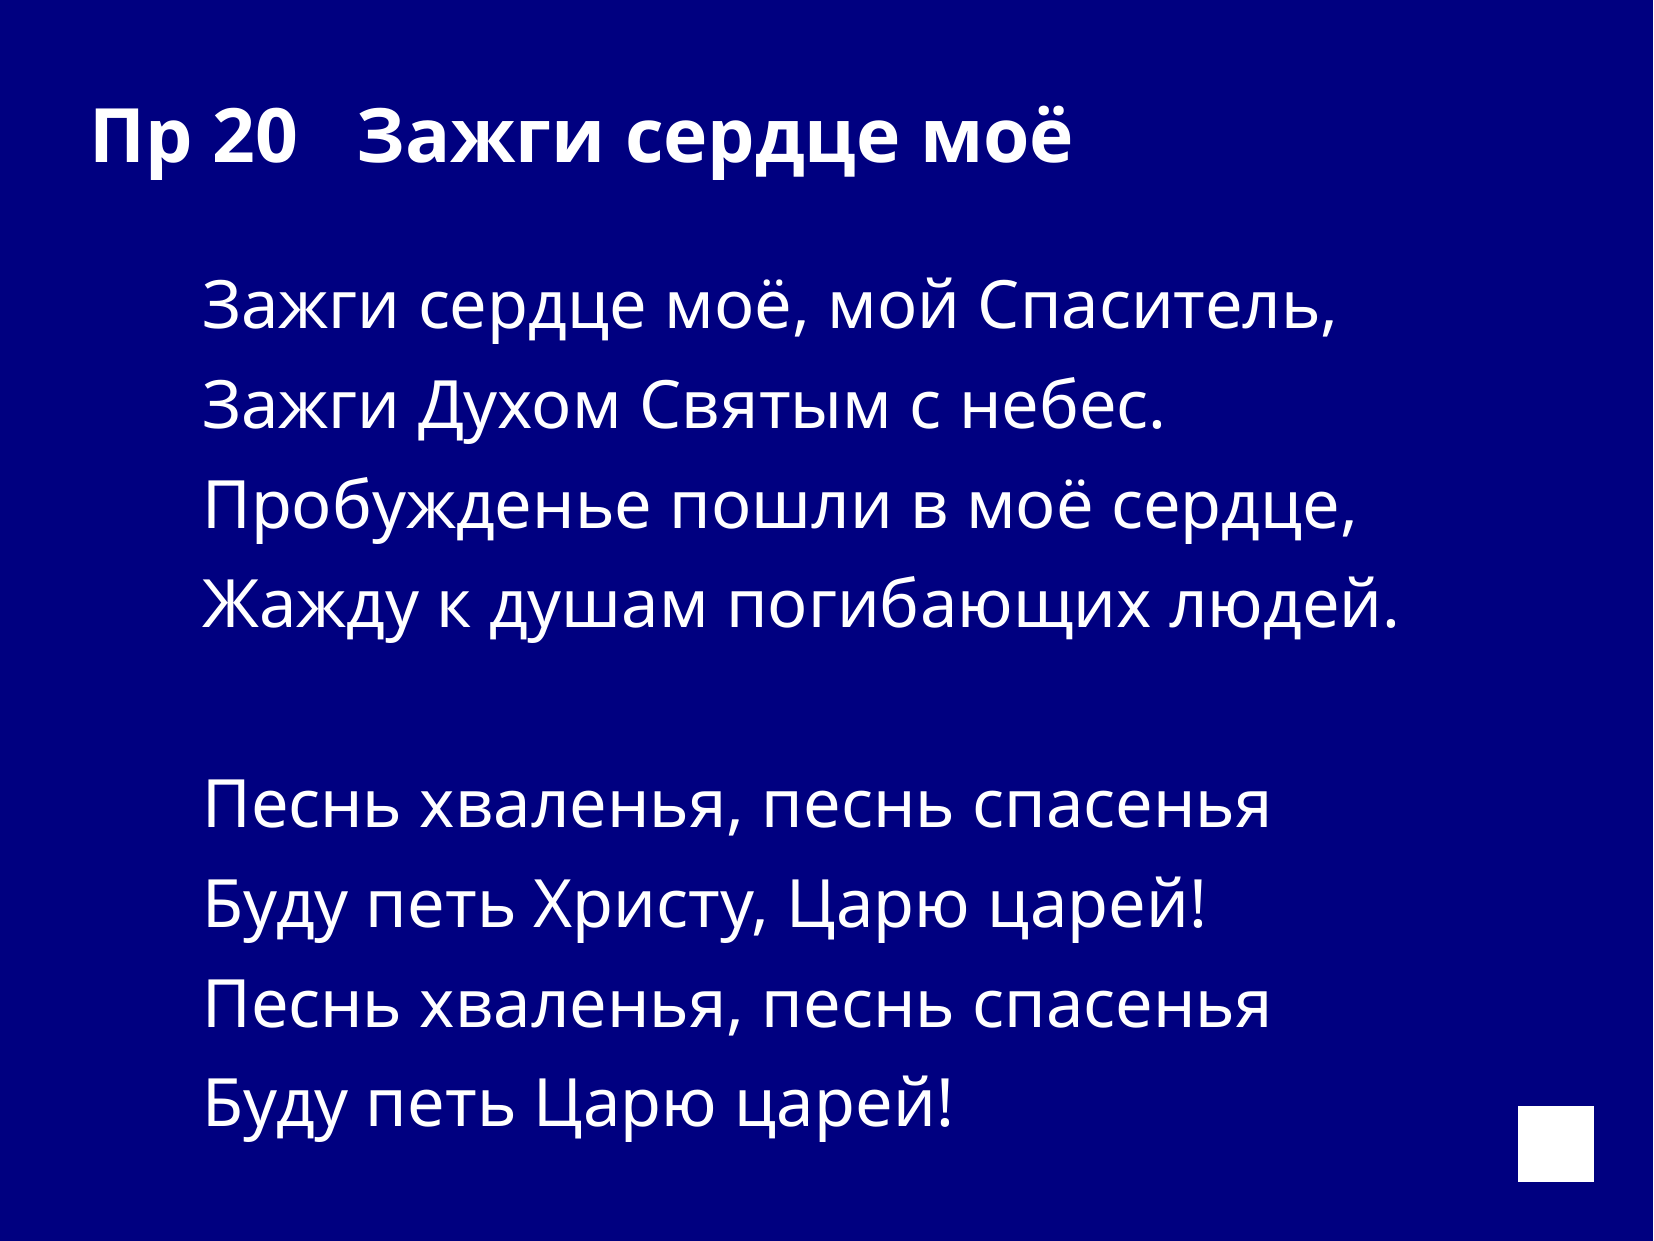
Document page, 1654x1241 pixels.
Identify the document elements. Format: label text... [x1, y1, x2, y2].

text_box Зажги сердце моё, мой Спаситель, Зажги Духом Святым с небес. Пробужденье пошли в моё сердце, Жажду к душам погибающих людей. Песнь хваленья, песнь спасенья Буду петь Христу, Царю царей! Песнь хваленья, песнь спасенья Буду петь Царю царей! [75, 188, 1576, 1163]
text_box [1518, 1106, 1594, 1182]
text_box Пр 20 Зажги сердце моё [75, 75, 1576, 188]
